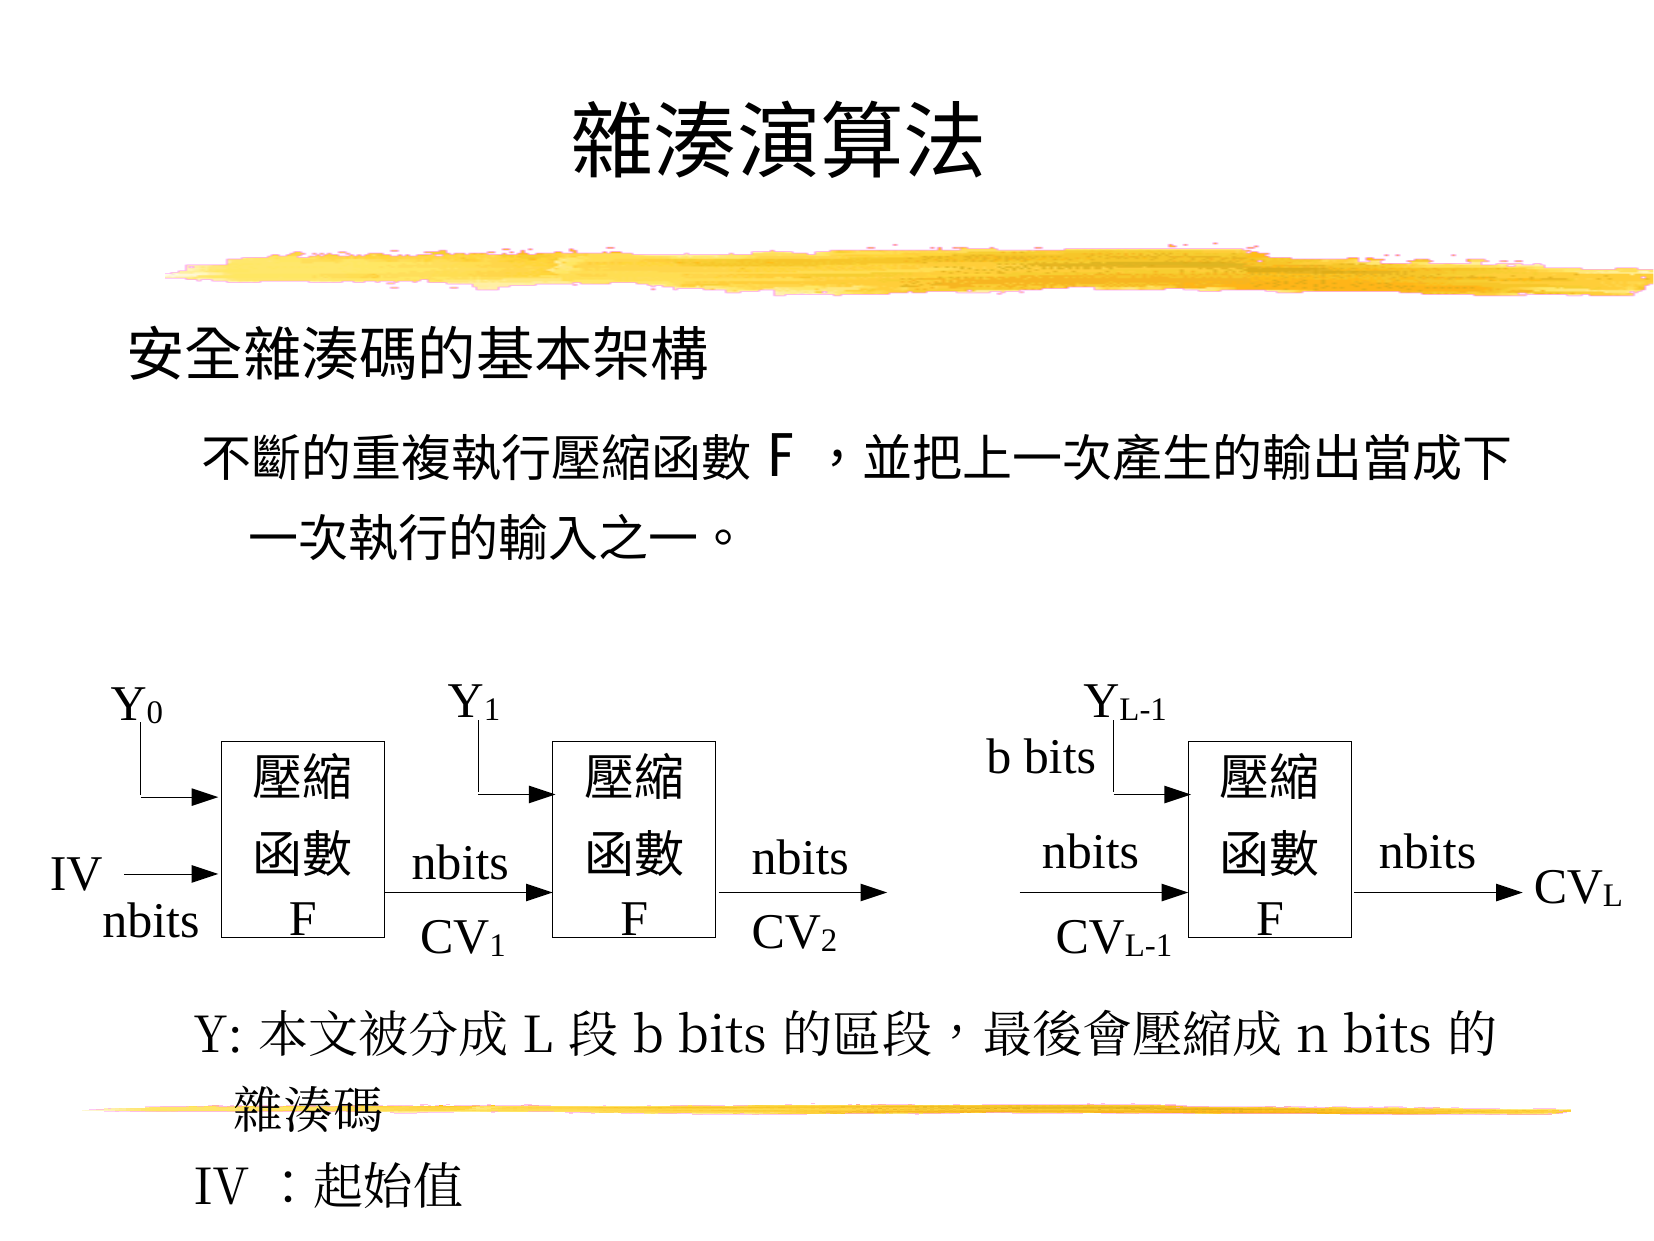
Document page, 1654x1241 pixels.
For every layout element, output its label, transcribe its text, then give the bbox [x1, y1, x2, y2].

text_box 壓縮 函數 F [221, 741, 385, 938]
title 雜湊演算法 [76, 28, 1482, 235]
text_box b bits [986, 725, 1101, 787]
text_box IV [49, 842, 106, 904]
text_box 壓縮 函數 F [1188, 741, 1352, 938]
text_box Y1 [447, 669, 504, 744]
text_box YL-1 [1083, 670, 1172, 744]
picture [165, 237, 1654, 308]
picture [82, 1102, 193, 1117]
picture [1536, 1102, 1571, 1117]
text_box nbits [411, 831, 513, 893]
text_box nbits [102, 889, 204, 951]
text_box CVL [1533, 855, 1627, 929]
list 安全雜湊碼的基本架構 不斷的重複執行壓縮函數F，並把上一次產生的輸出當成下一次執行的輸入之一。 [126, 302, 1533, 549]
text_box Y:本文被分成L段b bits的區段，最後會壓縮成n bits的 雜湊碼 IV：起始值 [193, 990, 1536, 1171]
text_box CV1 [420, 905, 510, 979]
text_box nbits [751, 826, 853, 888]
text_box nbits [1041, 821, 1144, 883]
text_box CVL-1 [1055, 905, 1179, 979]
text_box nbits [1378, 821, 1481, 883]
text_box 壓縮 函數 F [552, 741, 716, 938]
text_box CV2 [751, 900, 842, 974]
text_box Y0 [110, 672, 167, 746]
